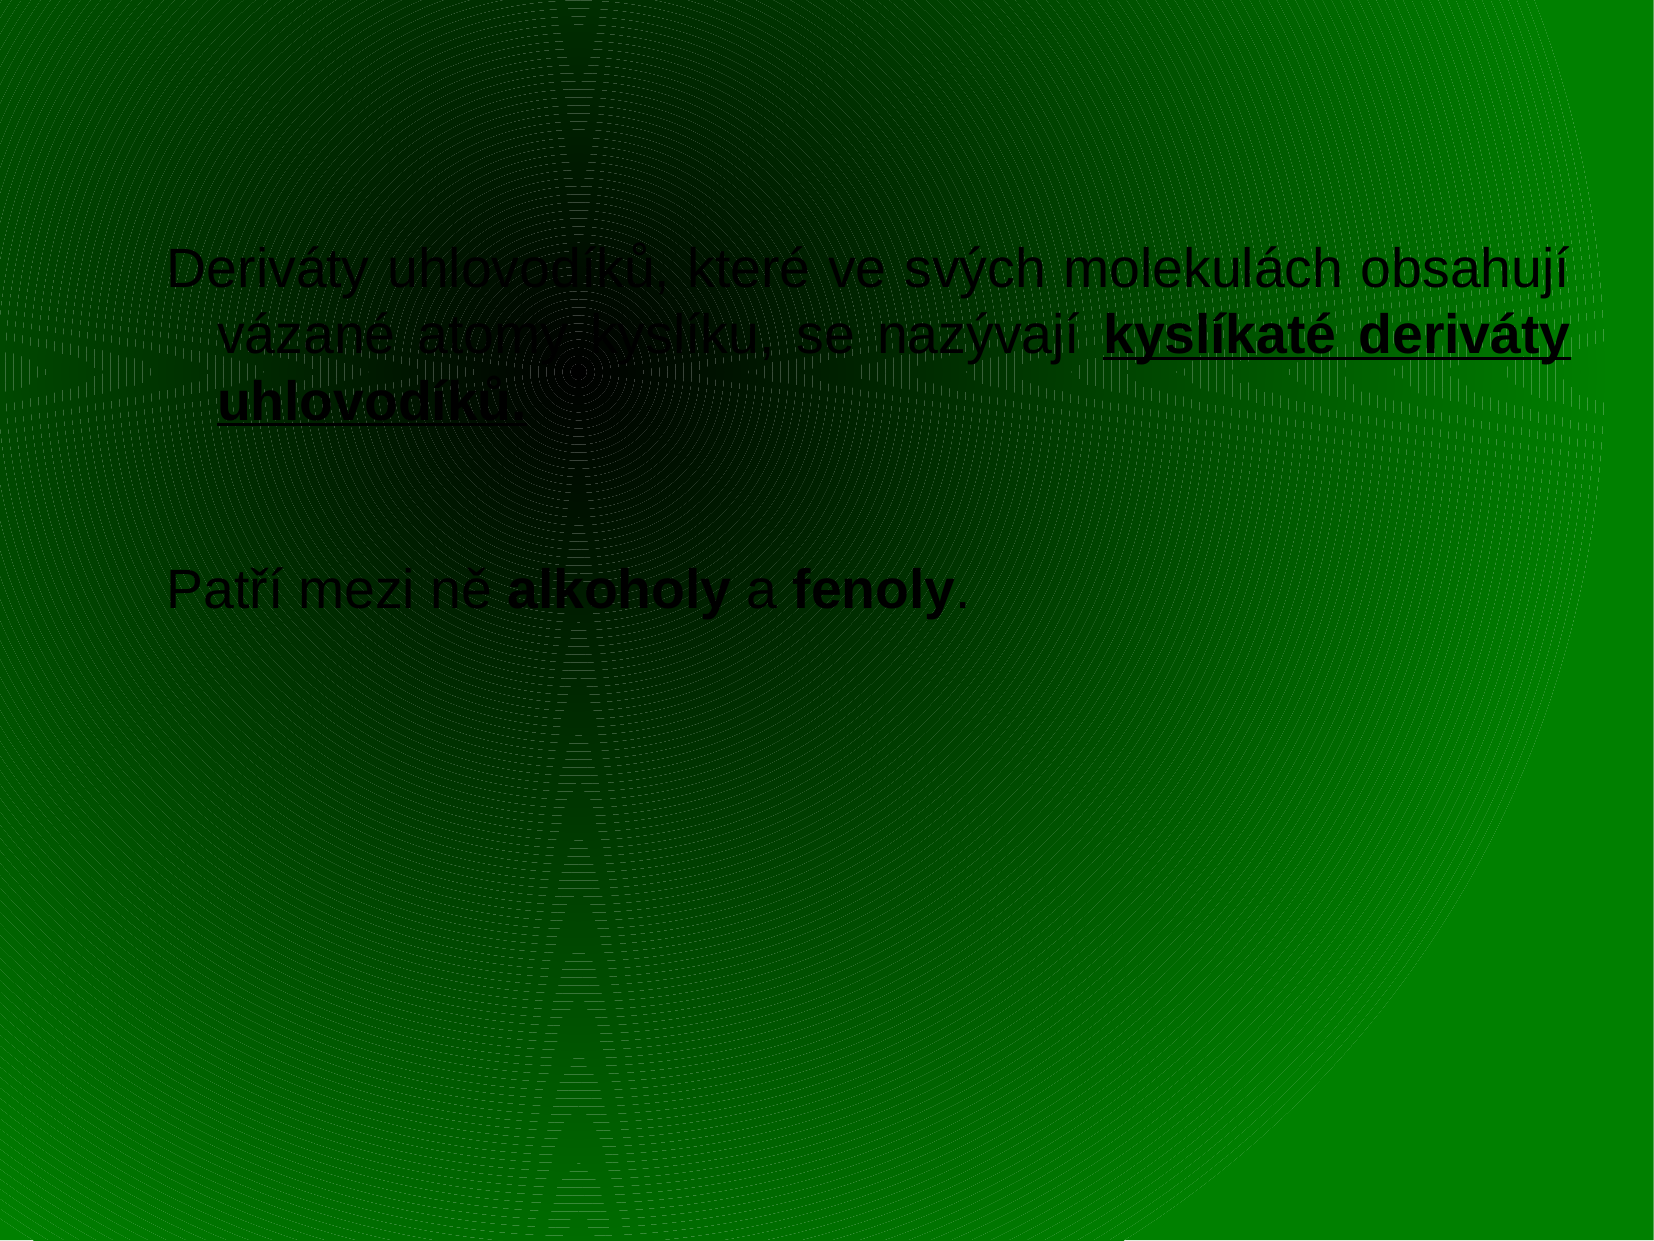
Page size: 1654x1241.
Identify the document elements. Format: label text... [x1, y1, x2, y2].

list Deriváty uhlovodíků, které ve svých molekulách obsahují vázané atomy kyslíku, se nazývají kyslíkaté deriváty uhlovodíků. Patří mezi ně alkoholy a fenoly. [82, 232, 1571, 621]
